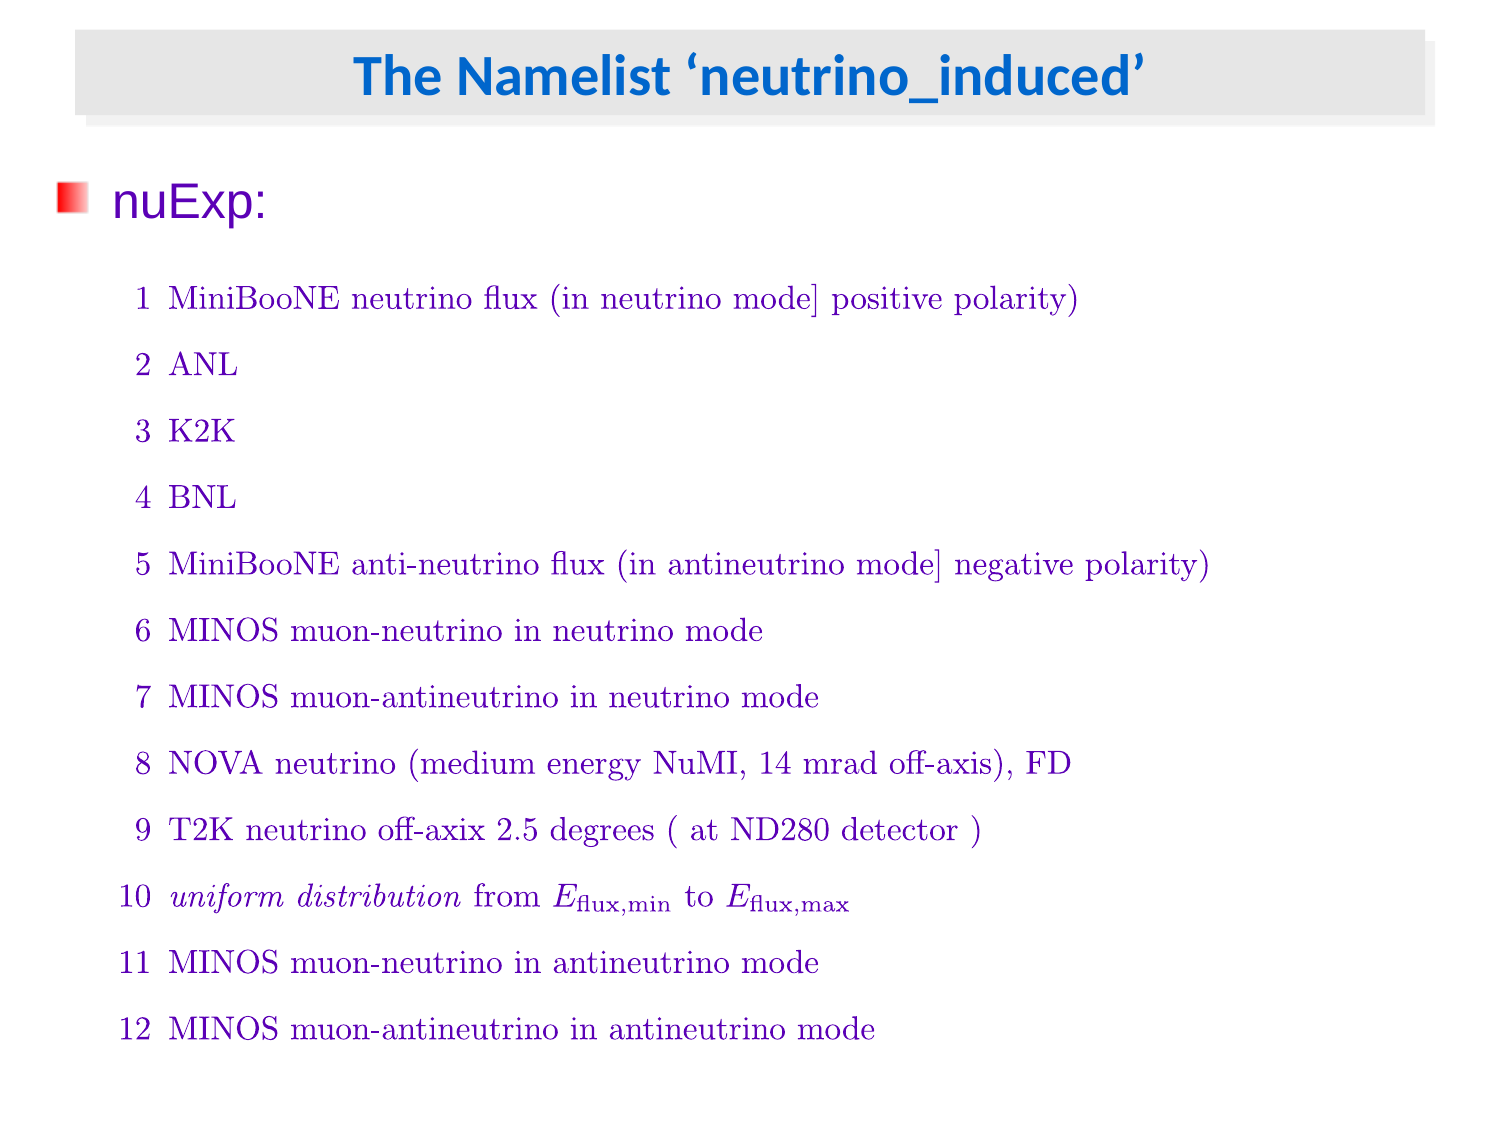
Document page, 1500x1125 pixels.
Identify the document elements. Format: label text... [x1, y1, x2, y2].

title The Namelist ‘neutrino_induced’ [75, 29, 1426, 116]
text_box [118, 283, 1211, 1041]
list nuExp: [41, 160, 1459, 1105]
